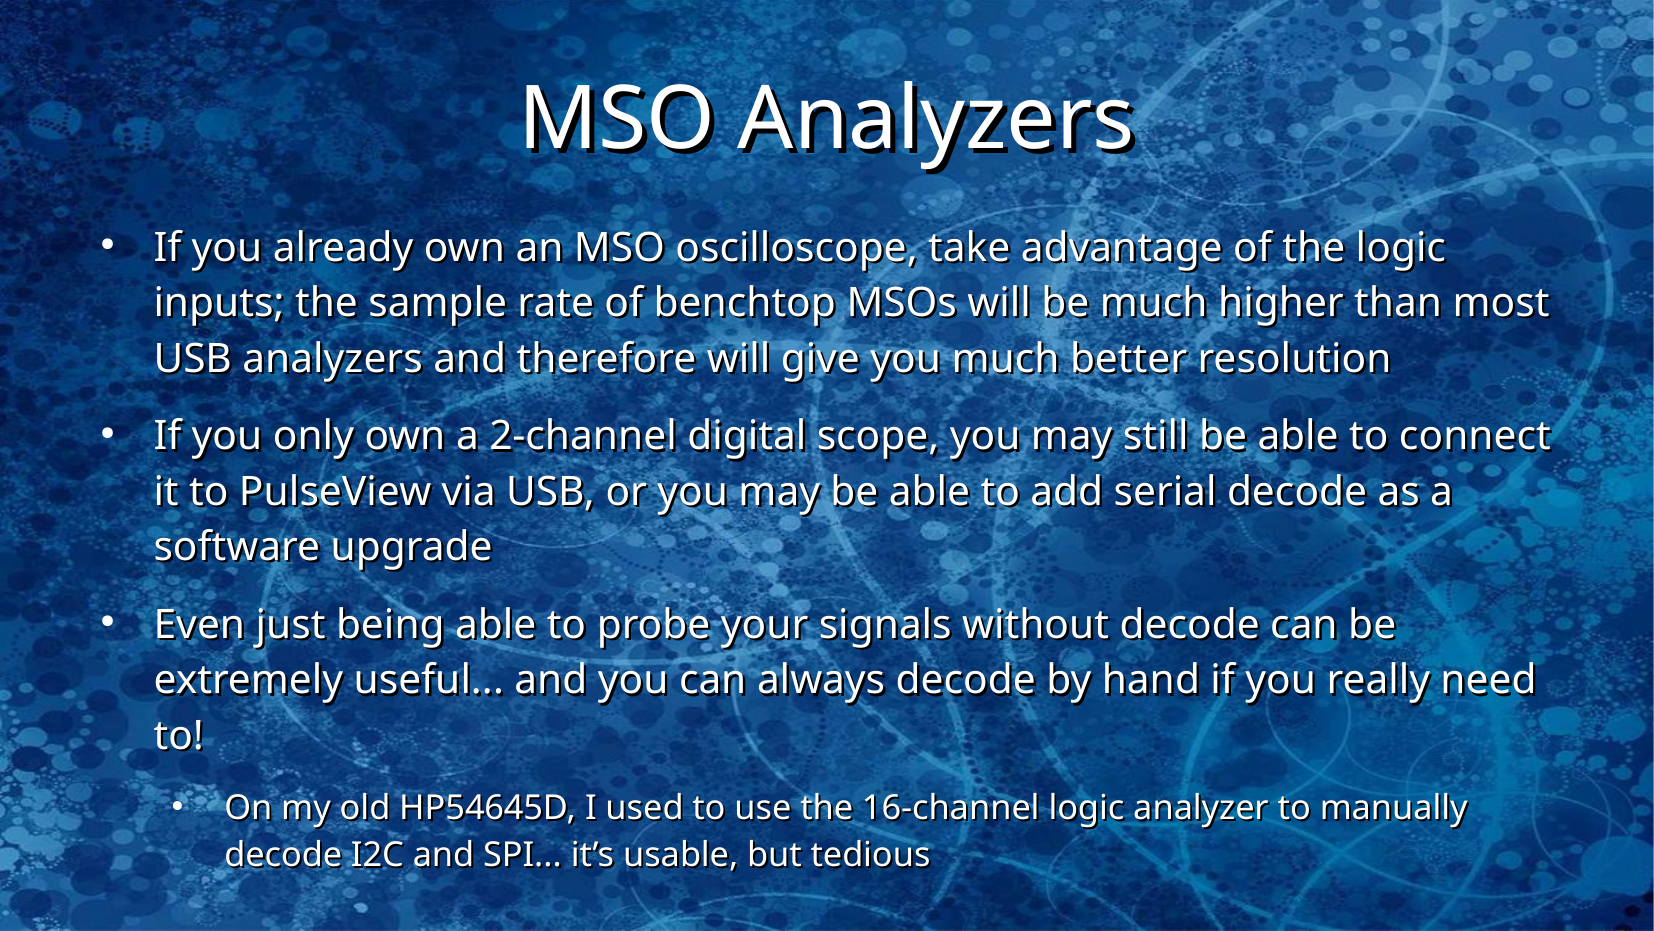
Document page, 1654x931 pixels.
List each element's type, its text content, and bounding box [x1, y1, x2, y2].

picture [0, 0, 1654, 931]
list If you already own an MSO oscilloscope, take advantage of the logic inputs; the sample rate of benchtop MSOs will be much higher than most USB analyzers and therefore will give you much better resolution If you only own a 2-channel digital scope, you may still be able to connect it to PulseView via USB, or you may be able to add serial decode as a software upgrade Even just being able to probe your signals without decode can be extremely useful... and you can always decode by hand if you really need to! On my old HP54645D, I used to use the 16-channel logic analyzer to manually decode I2C and SPI... it’s usable, but tedious [82, 217, 1571, 758]
title MSO Analyzers [82, 37, 1571, 193]
